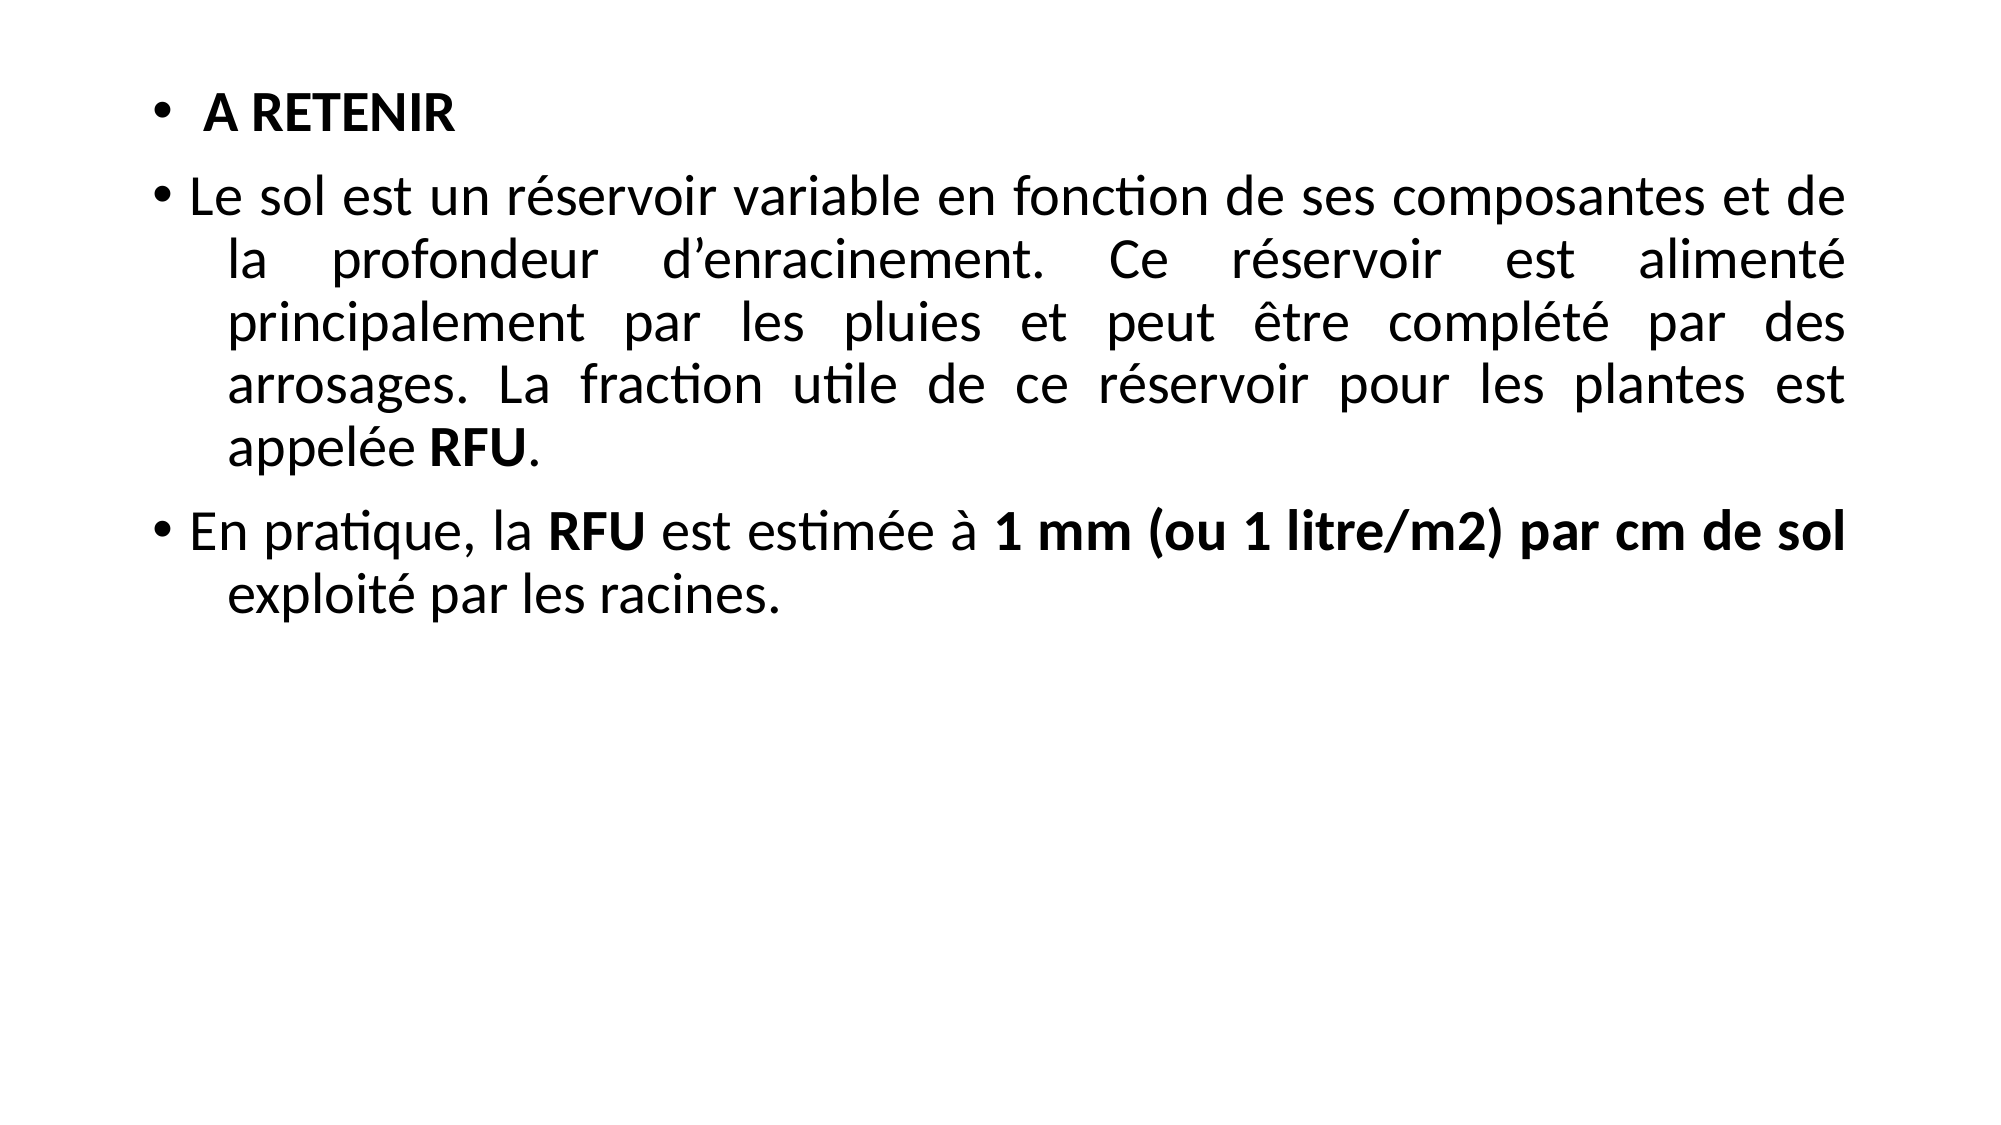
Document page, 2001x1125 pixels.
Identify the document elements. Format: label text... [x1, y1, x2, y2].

list A RETENIR Le sol est un réservoir variable en fonction de ses composantes et de la profondeur d’enracinement. Ce réservoir est alimenté principalement par les pluies et peut être complété par des arrosages. La fraction utile de ce réservoir pour les plantes est appelée RFU. En pratique, la RFU est estimée à 1 mm (ou 1 litre/m2) par cm de sol exploité par les racines. [137, 73, 1863, 1014]
